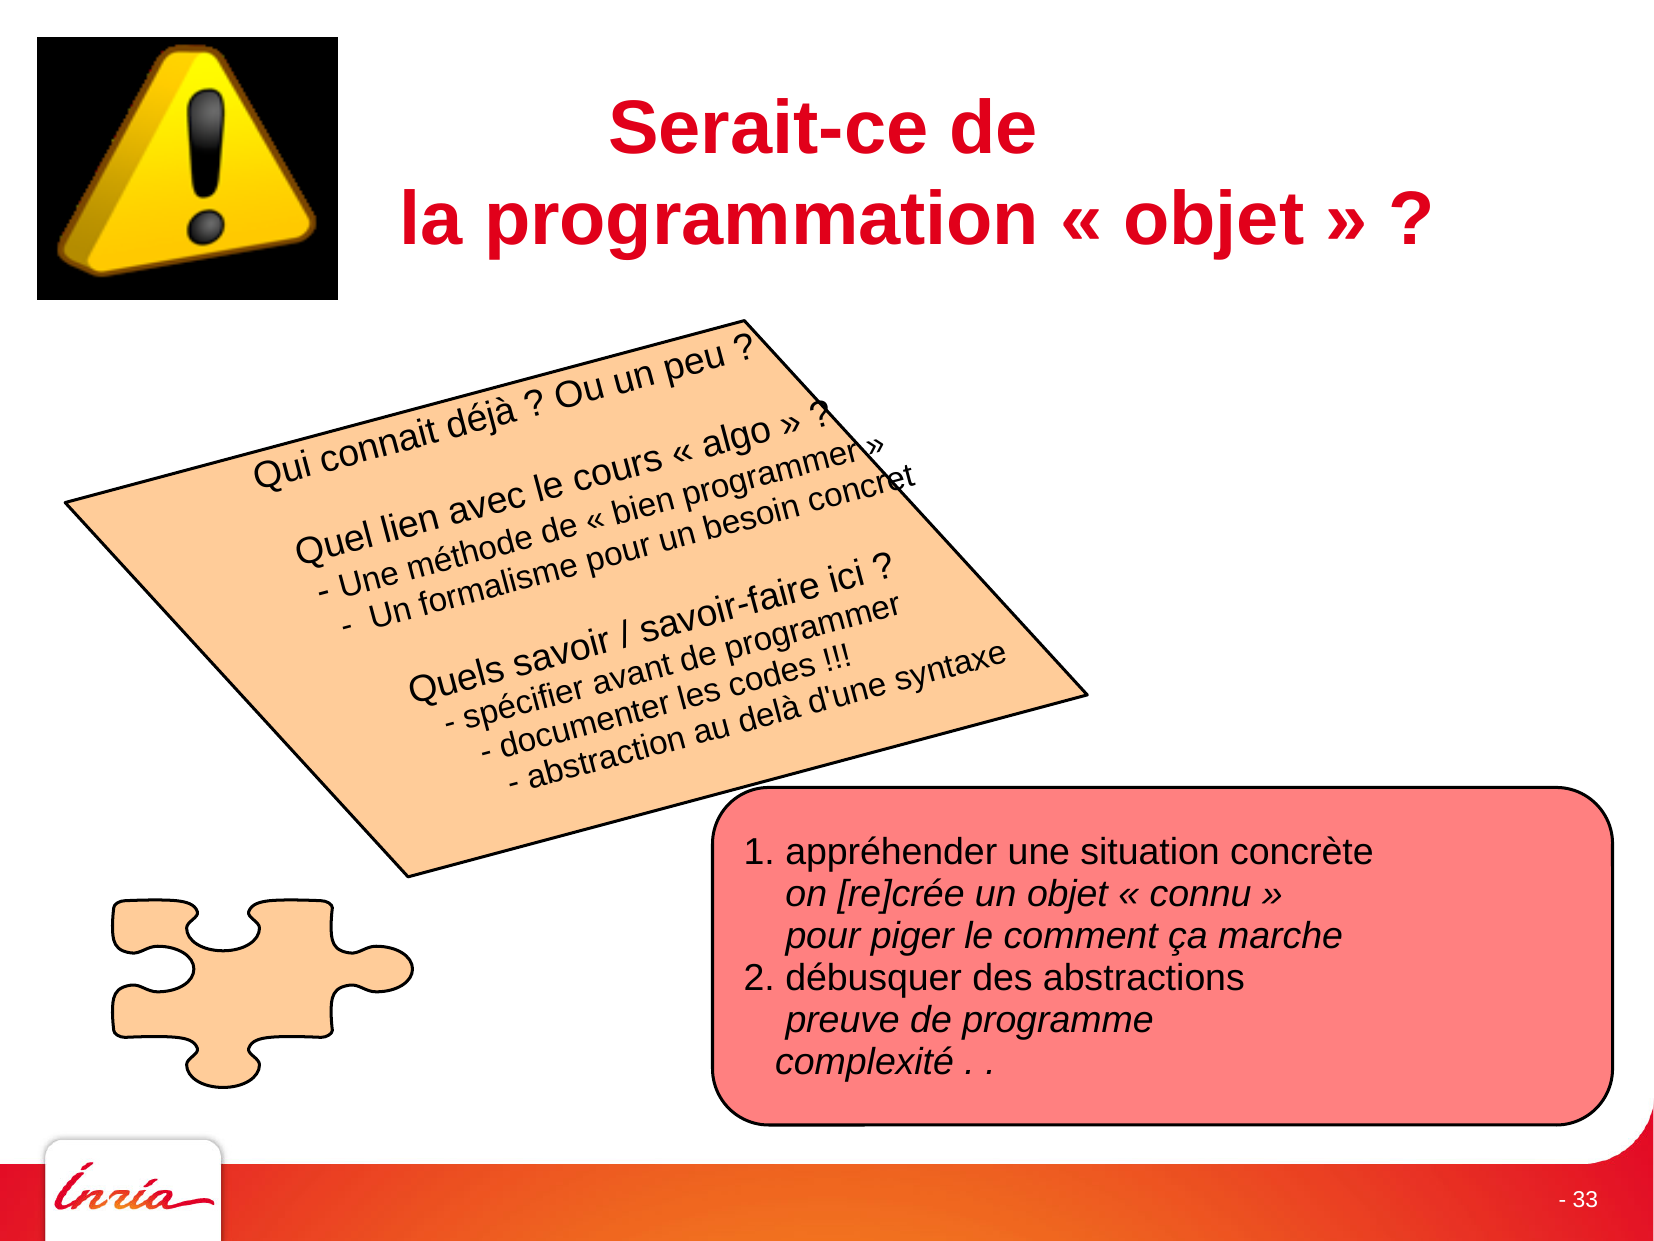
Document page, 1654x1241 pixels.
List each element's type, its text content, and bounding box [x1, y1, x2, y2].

picture [0, 0, 1654, 1241]
text_box [112, 899, 413, 1088]
text_box 1. appréhender une situation concrète on [re]crée un objet « connu » pour piger le comment ça marche 2. débusquer des abstractions preuve de programme complexité . . [712, 787, 1613, 1126]
slide_number - <number> [1558, 1173, 1654, 1223]
title Serait-ce de la programmation « objet » ? [338, 75, 1544, 263]
text_box Qui connait déjà ? Ou un peu ? Quel lien avec le cours « algo » ? - Une méthode de « bien programmer » - Un formalisme pour un besoin concret Quels savoir / savoir-faire ici ? - spécifier avant de programmer - documenter les codes !!! - abstraction au delà d'une syntaxe [65, 320, 1088, 877]
